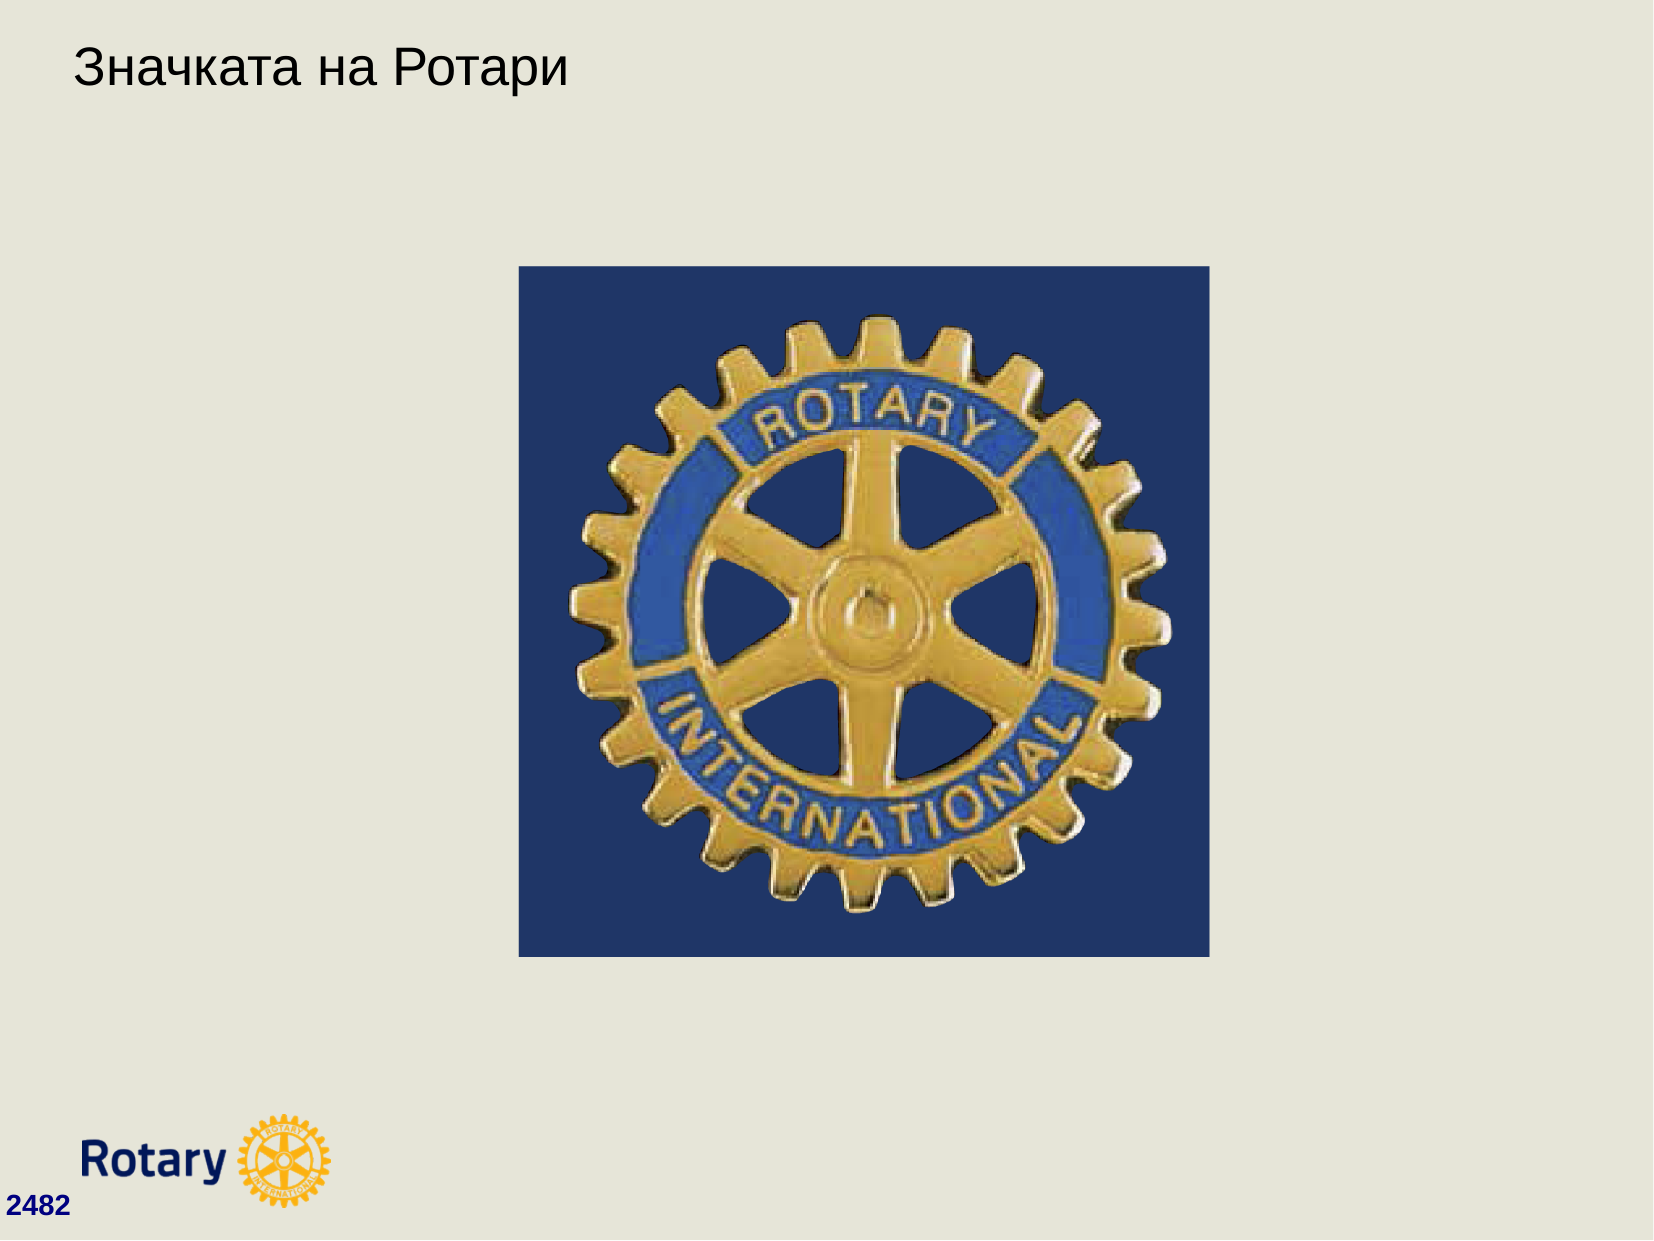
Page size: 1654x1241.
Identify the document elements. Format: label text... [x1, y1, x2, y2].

text_box Значката на Ротари [59, 29, 1359, 119]
picture [517, 265, 1211, 957]
